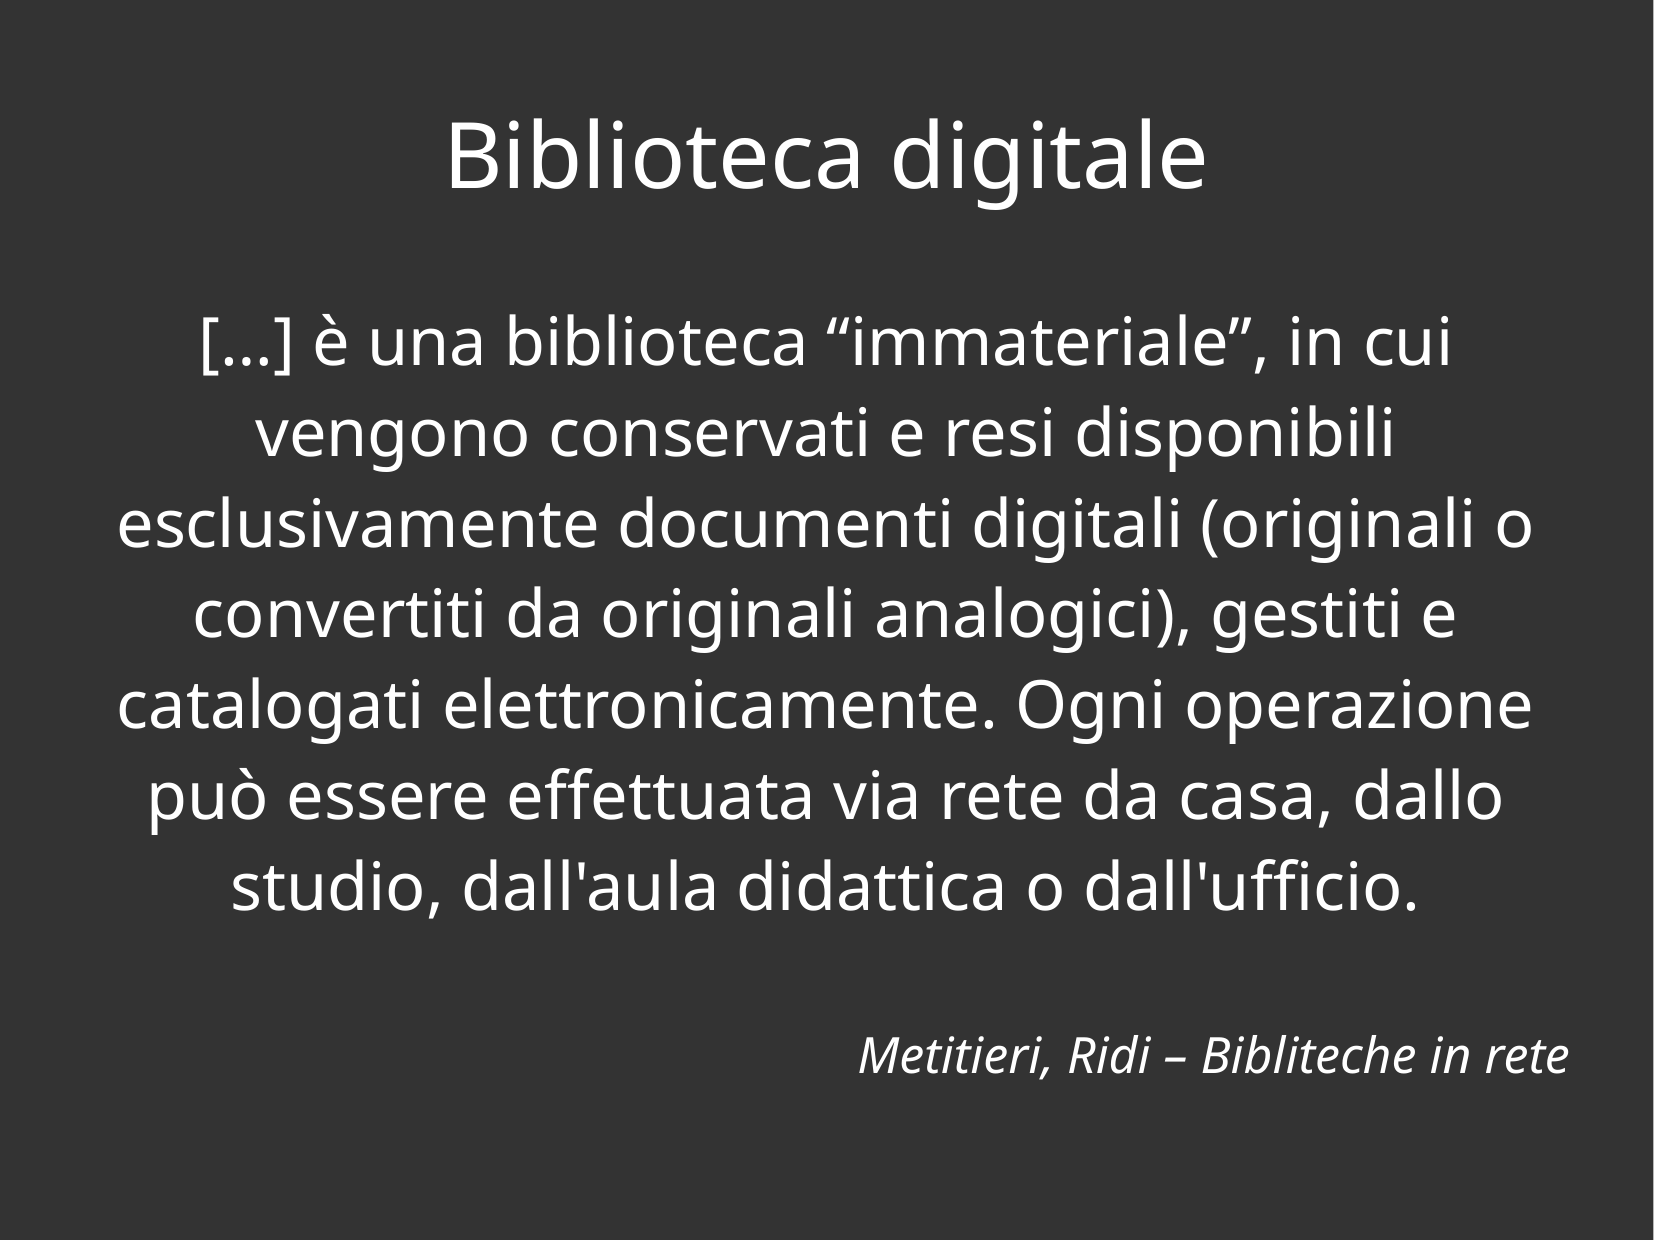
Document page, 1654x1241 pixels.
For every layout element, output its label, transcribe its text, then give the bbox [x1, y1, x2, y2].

subtitle […] è una biblioteca “immateriale”, in cui vengono conservati e resi disponibili esclusivamente documenti digitali (originali o convertiti da originali analogici), gestiti e catalogati elettronicamente. Ogni operazione può essere effettuata via rete da casa, dallo studio, dall'aula didattica o dall'ufficio. Metitieri, Ridi – Bibliteche in rete [82, 331, 1571, 1052]
title Biblioteca digitale [82, 49, 1571, 257]
